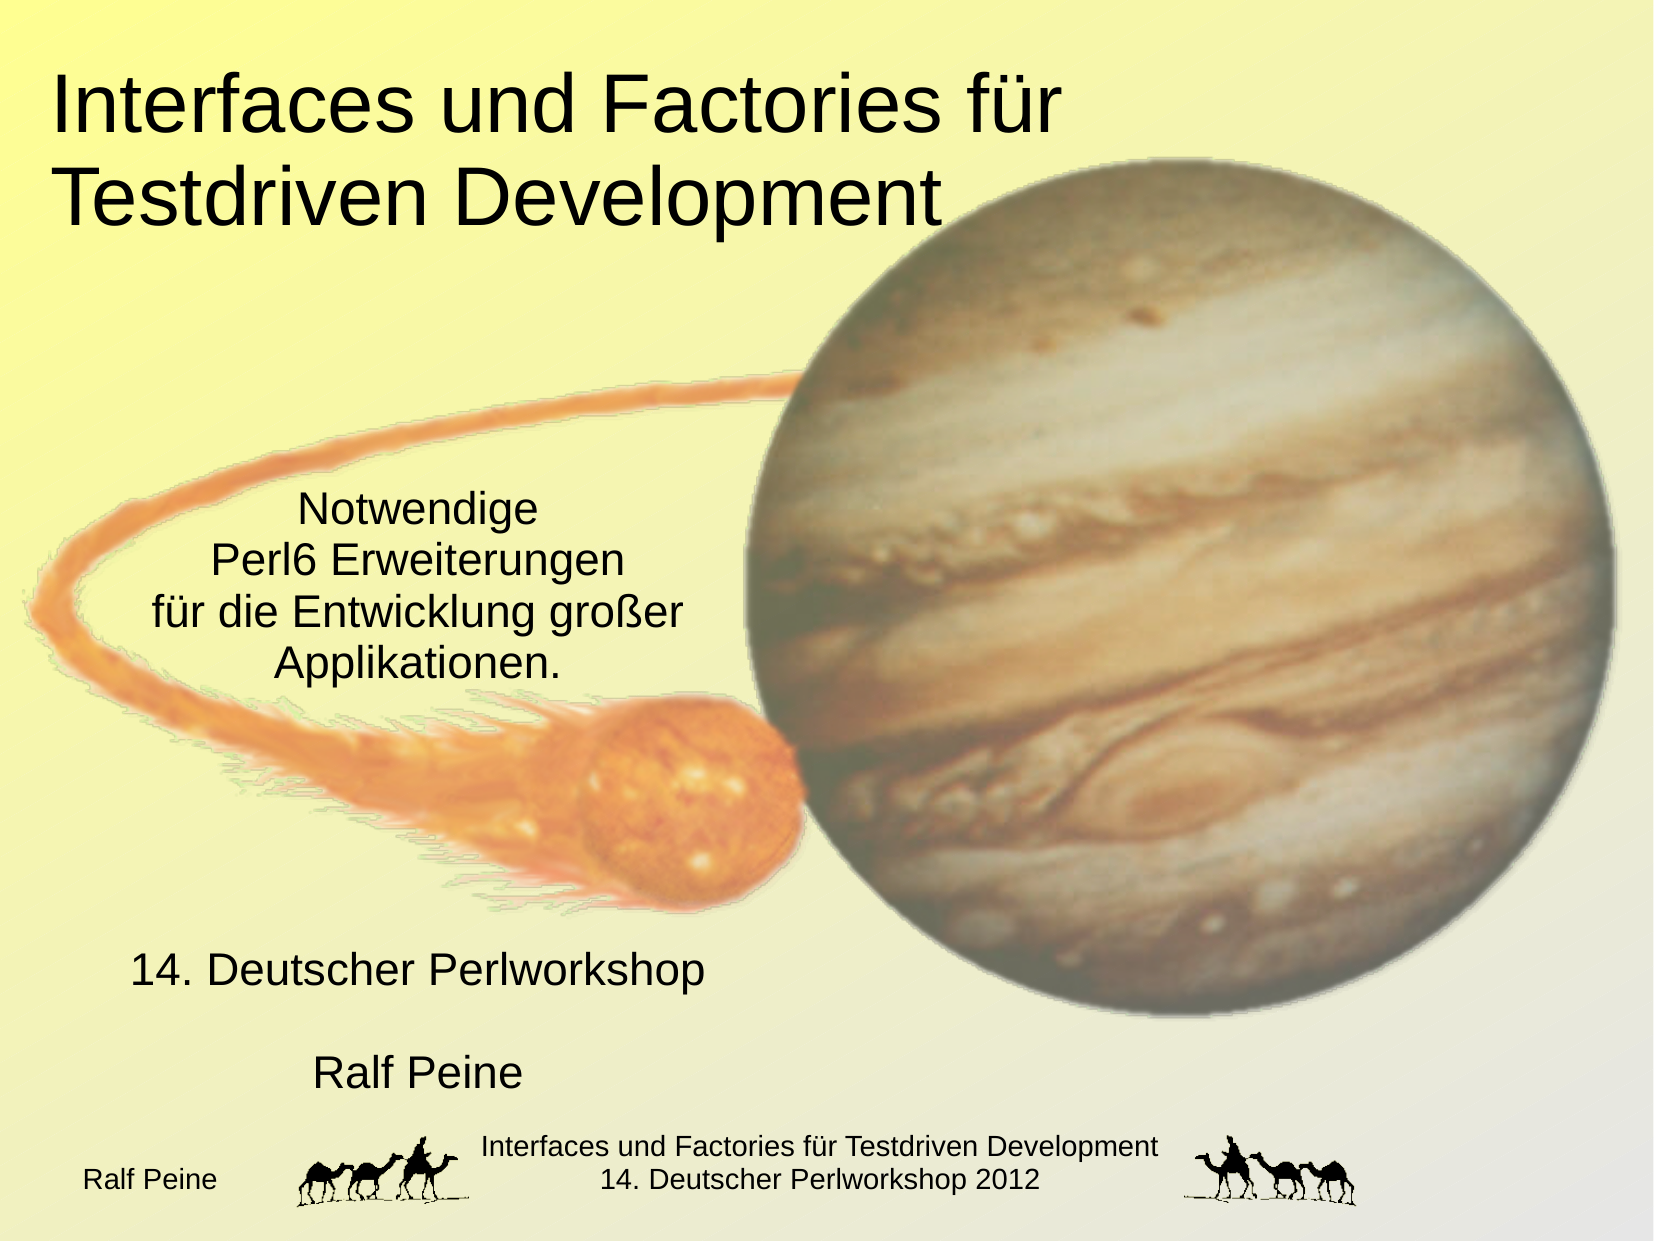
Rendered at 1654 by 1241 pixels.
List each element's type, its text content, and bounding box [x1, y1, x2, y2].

subtitle [82, 49, 1571, 134]
subtitle [82, 1051, 1571, 1109]
picture [0, 134, 1654, 1054]
picture [291, 1134, 469, 1214]
text_box Interfaces und Factories für Testdriven Development [35, 50, 1120, 134]
picture [1184, 1133, 1362, 1213]
